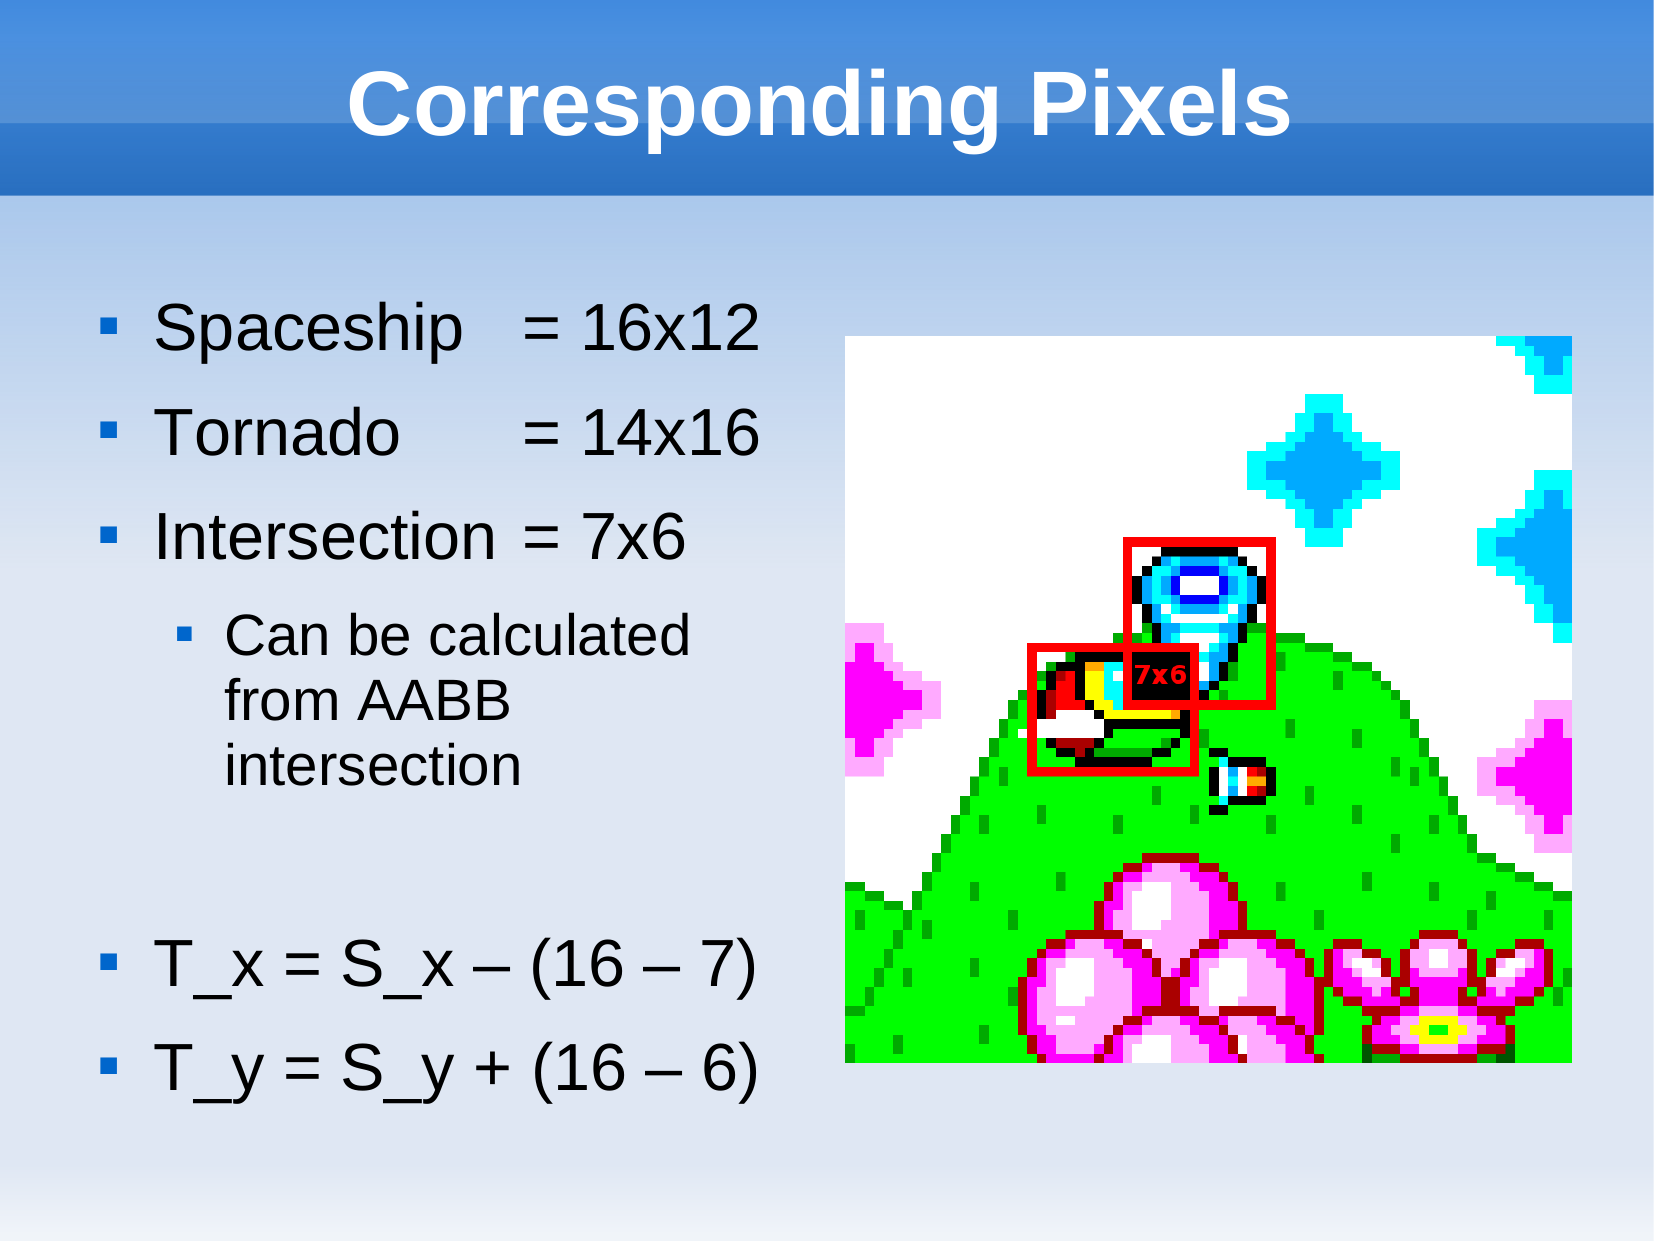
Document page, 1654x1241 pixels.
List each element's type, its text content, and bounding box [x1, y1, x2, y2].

list Spaceship = 16x12 Tornado = 14x16 Intersection = 7x6 Can be calculated from AABB intersection T_x = S_x – (16 – 7) T_y = S_y + (16 – 6) [82, 290, 809, 1109]
picture [0, 0, 1654, 1241]
title Corresponding Pixels [76, 0, 1565, 208]
